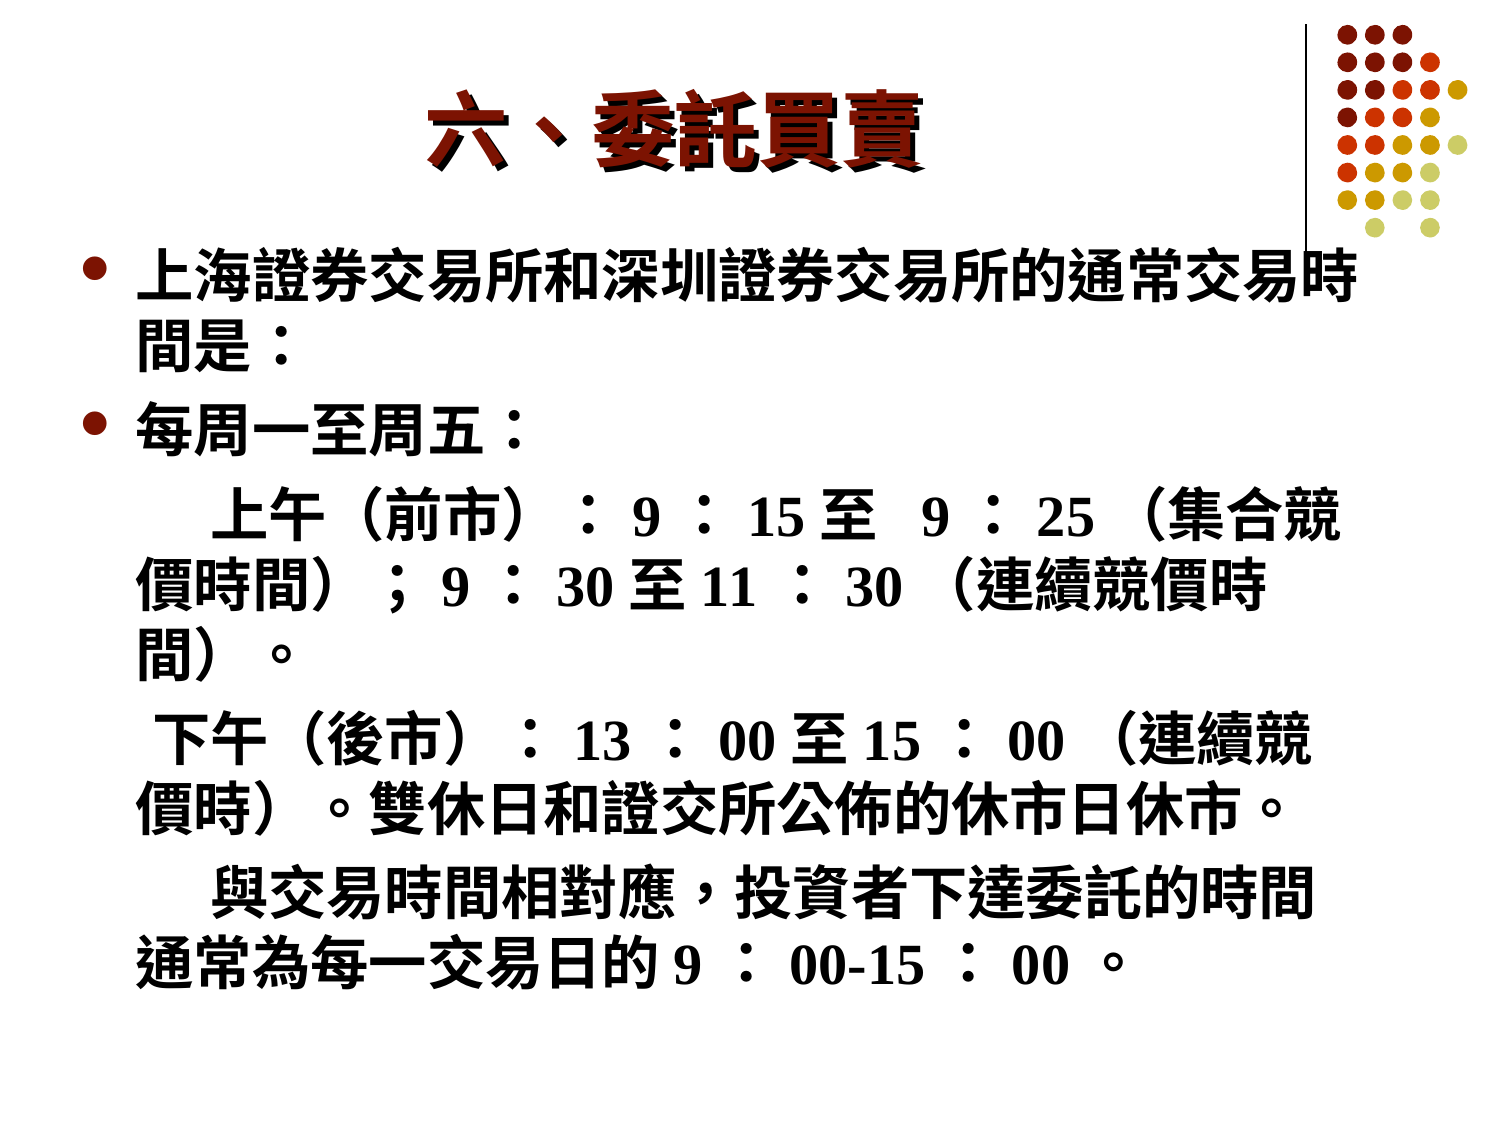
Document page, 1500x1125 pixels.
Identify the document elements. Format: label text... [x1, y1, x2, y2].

title 六、委託買賣 [64, 42, 1303, 186]
list 上海證券交易所和深圳證券交易所的通常交易時間是： 每周一至周五： 上午（前市）：9：15至 9：25（集合競價時間）；9：30至11：30（連續競價時間）。 下午（後市）：13：00至15：00（連續競價時）。雙休日和證交所公佈的休市日休市。 與交易時間相對應，投資者下達委託的時間通常為每一交易日的9：00-15：00。 [64, 231, 1376, 1021]
